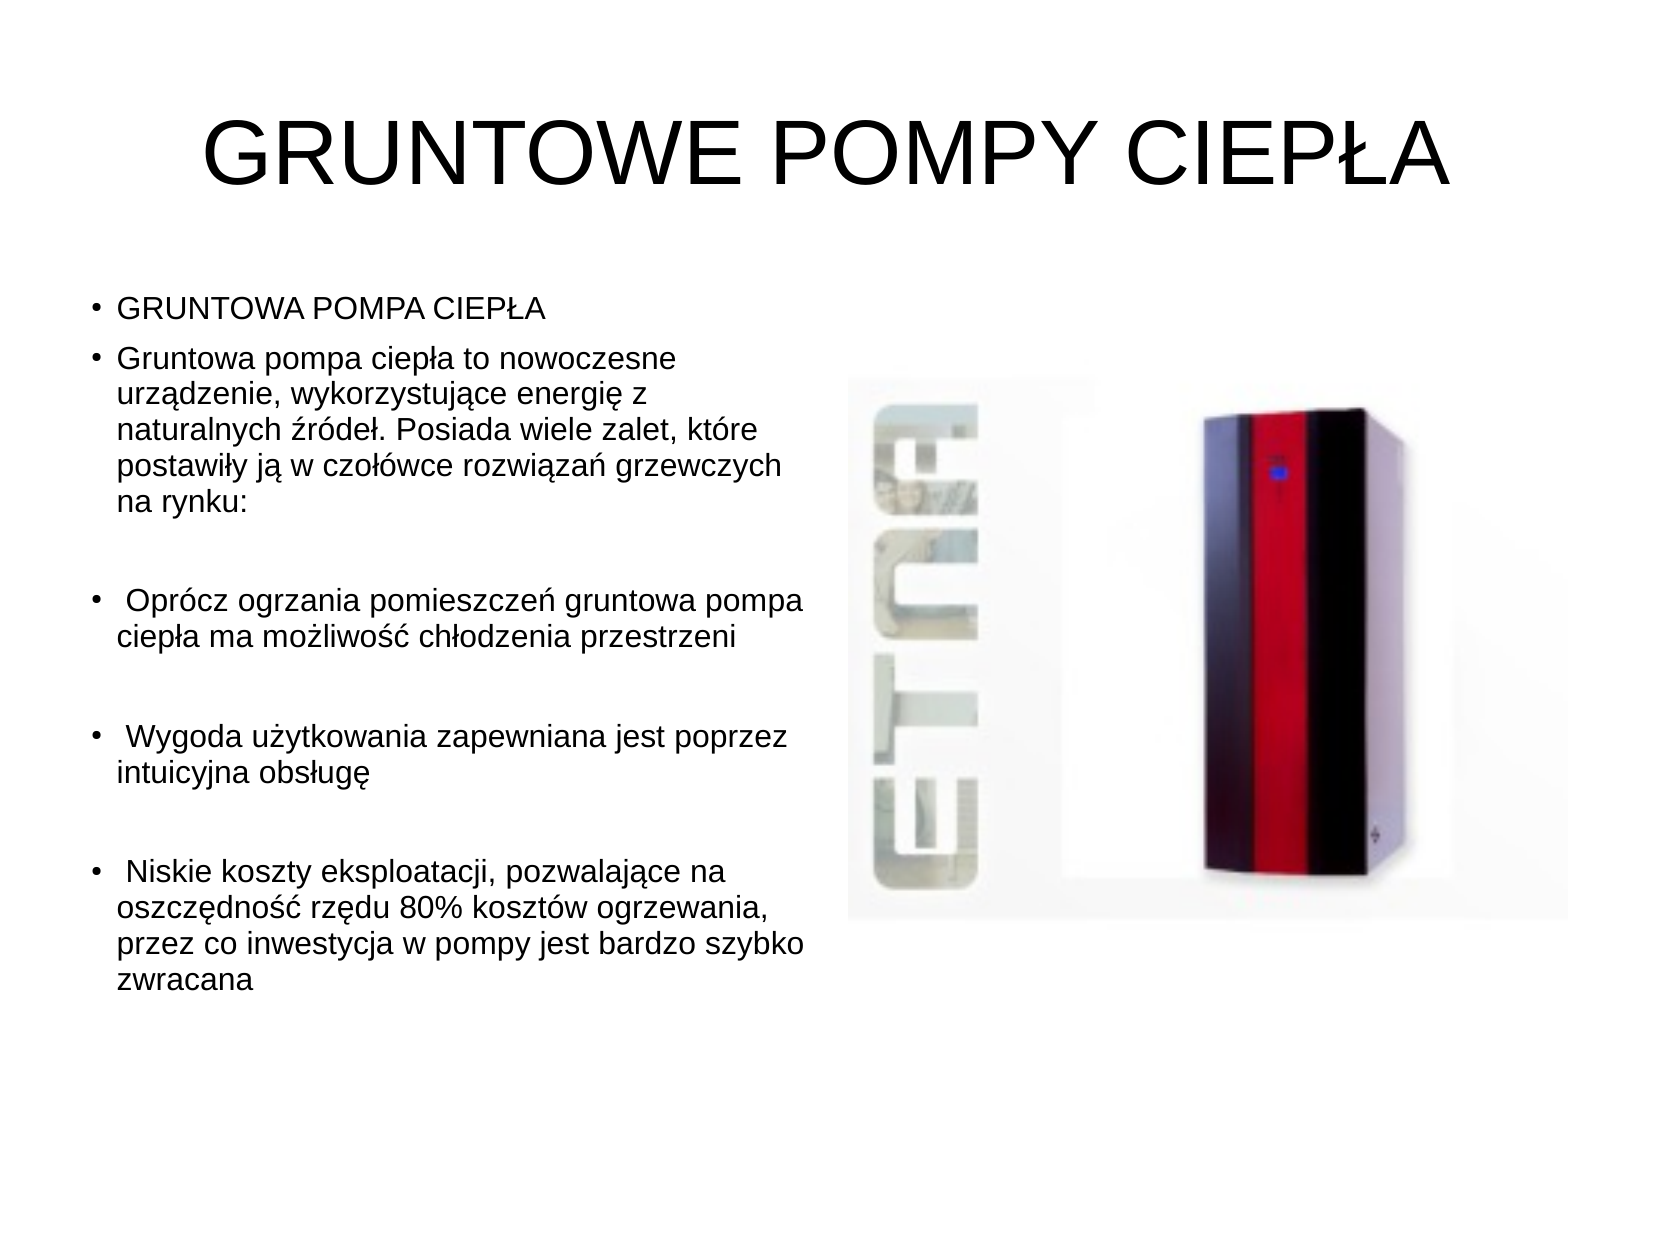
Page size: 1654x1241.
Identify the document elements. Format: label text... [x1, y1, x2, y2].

list GRUNTOWA POMPA CIEPŁA Gruntowa pompa ciepła to nowoczesne urządzenie, wykorzystujące energię z naturalnych źródeł. Posiada wiele zalet, które postawiły ją w czołówce rozwiązań grzewczych na rynku: Oprócz ogrzania pomieszczeń gruntowa pompa ciepła ma możliwość chłodzenia przestrzeni Wygoda użytkowania zapewniana jest poprzez intuicyjna obsługę Niskie koszty eksploatacji, pozwalające na oszczędność rzędu 80% kosztów ogrzewania, przez co inwestycja w pompy jest bardzo szybko zwracana [82, 290, 809, 1010]
title GRUNTOWE POMPY CIEPŁA [82, 49, 1571, 257]
picture [848, 290, 1568, 1010]
